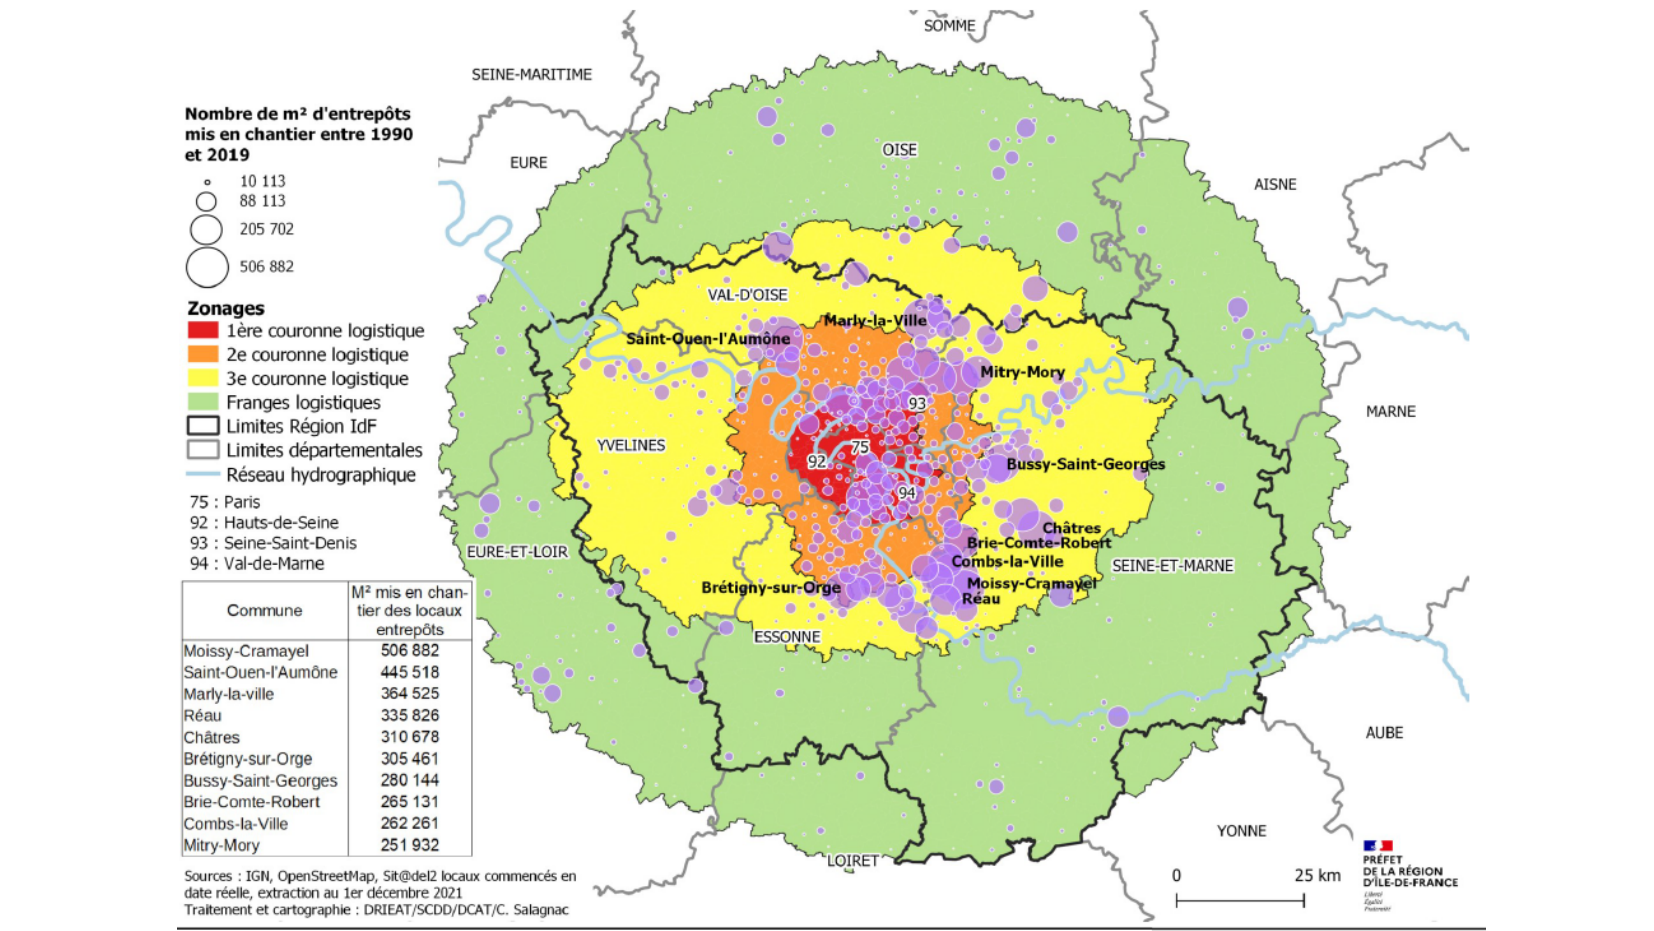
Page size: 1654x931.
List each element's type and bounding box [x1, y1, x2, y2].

picture [177, 0, 1486, 931]
